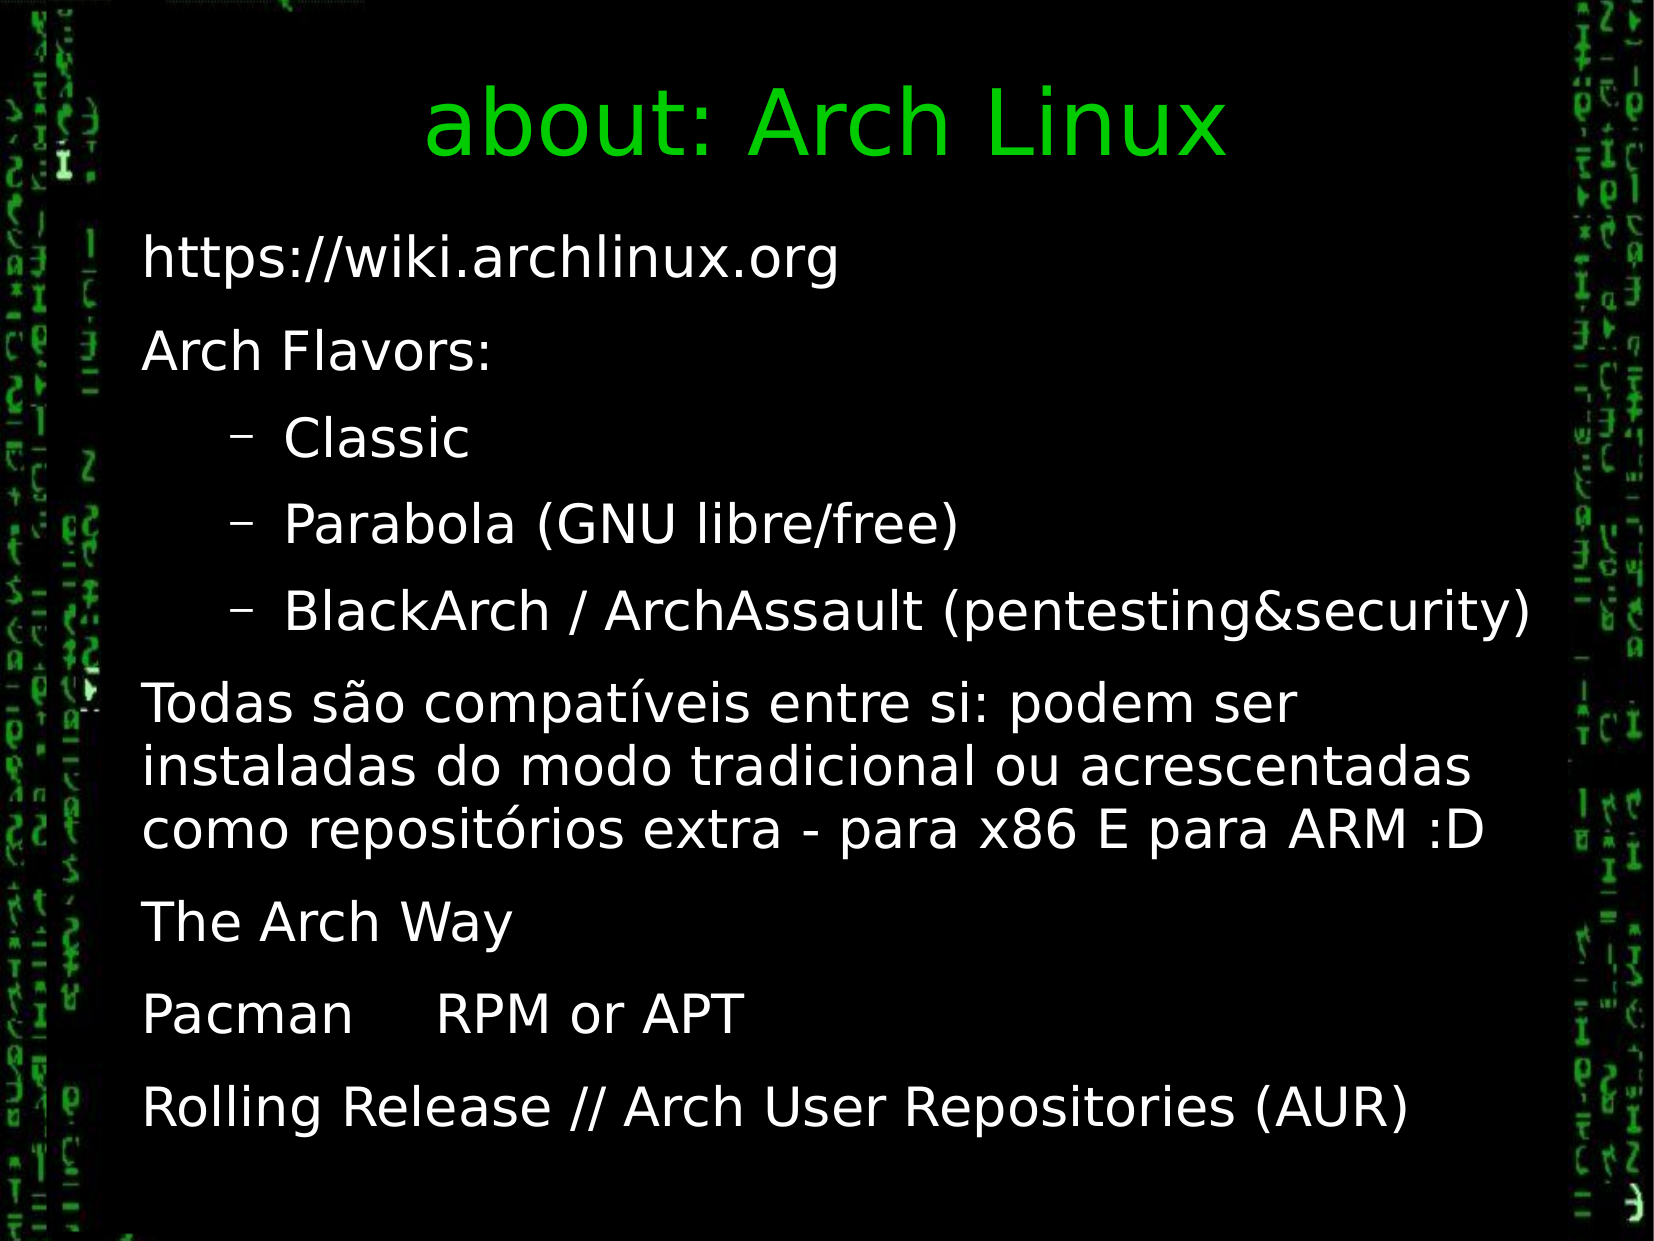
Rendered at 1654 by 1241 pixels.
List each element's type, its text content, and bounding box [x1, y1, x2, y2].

list https://wiki.archlinux.org Arch Flavors: Classic Parabola (GNU libre/free) BlackArch / ArchAssault (pentesting&security) Todas são compatíveis entre si: podem ser instaladas do modo tradicional ou acrescentadas como repositórios extra - para x86 E para ARM :D The Arch Way => your way Pacman > RPM or APT Rolling Release // Arch User Repositories (AUR) [141, 225, 1546, 1165]
title about: Arch Linux [82, 19, 1571, 227]
picture [0, 0, 1654, 1241]
